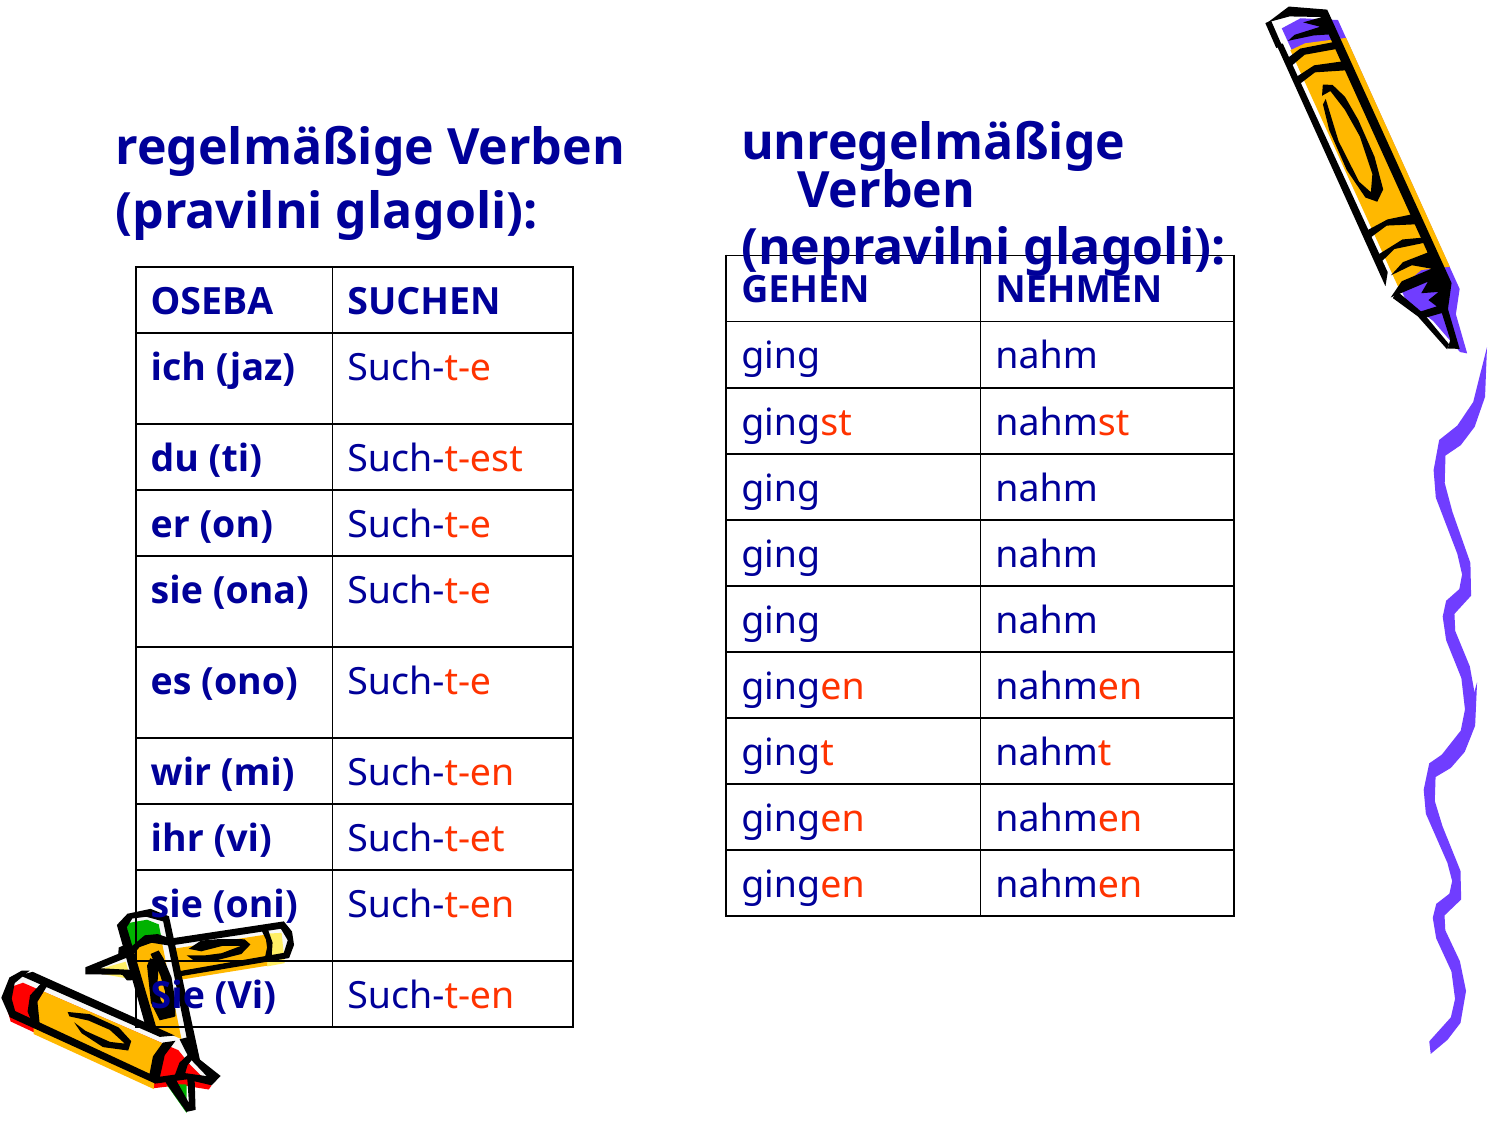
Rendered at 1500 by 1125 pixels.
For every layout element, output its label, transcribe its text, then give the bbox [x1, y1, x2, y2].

table_cell nahmen [981, 785, 1233, 849]
table_cell nahm [981, 322, 1233, 387]
table_header GEHEN [727, 256, 980, 321]
table_cell Such-t-est [333, 425, 572, 489]
table_cell Such-t-et [333, 805, 572, 869]
text_box unregelmäßige Verben (nepravilni glagoli): [726, 113, 1329, 232]
table_cell ging [727, 322, 980, 387]
table_cell ich (jaz) [137, 334, 332, 423]
table_cell gingst [727, 389, 980, 453]
table_cell du (ti) [137, 425, 332, 489]
table_cell nahm [981, 521, 1233, 585]
table_cell gingen [727, 653, 980, 717]
table_cell sie (oni) [137, 871, 332, 960]
table_cell ging [727, 455, 980, 519]
table_cell nahm [981, 587, 1233, 651]
table_cell ging [727, 521, 980, 585]
table_cell Such-t-e [333, 648, 572, 737]
table_cell nahmen [981, 653, 1233, 717]
table_cell ihr (vi) [137, 805, 332, 869]
table_cell gingen [727, 851, 980, 915]
table_cell Such-t-e [333, 557, 572, 646]
table_cell ging [727, 587, 980, 651]
table_header OSEBA [137, 268, 332, 332]
list regelmäßige Verben (pravilni glagoli): [100, 113, 644, 230]
table_cell Such-t-en [333, 962, 572, 1026]
table_cell Such-t-e [333, 334, 572, 423]
table_cell sie (ona) [137, 557, 332, 646]
table_cell gingt [727, 719, 980, 783]
table_cell wir (mi) [137, 739, 332, 803]
table_cell nahmen [981, 851, 1233, 915]
table_cell Such-t-en [333, 739, 572, 803]
table_cell Such-t-en [333, 871, 572, 960]
table_cell es (ono) [137, 648, 332, 737]
table_cell Sie (Vi) [137, 962, 332, 1026]
table_header NEHMEN [981, 256, 1233, 321]
table_cell Such-t-e [333, 491, 572, 555]
table_cell gingen [727, 785, 980, 849]
table_header SUCHEN [333, 268, 572, 332]
table_cell nahm [981, 455, 1233, 519]
table_cell er (on) [137, 491, 332, 555]
table_cell nahmst [981, 389, 1233, 453]
table_cell nahmt [981, 719, 1233, 783]
